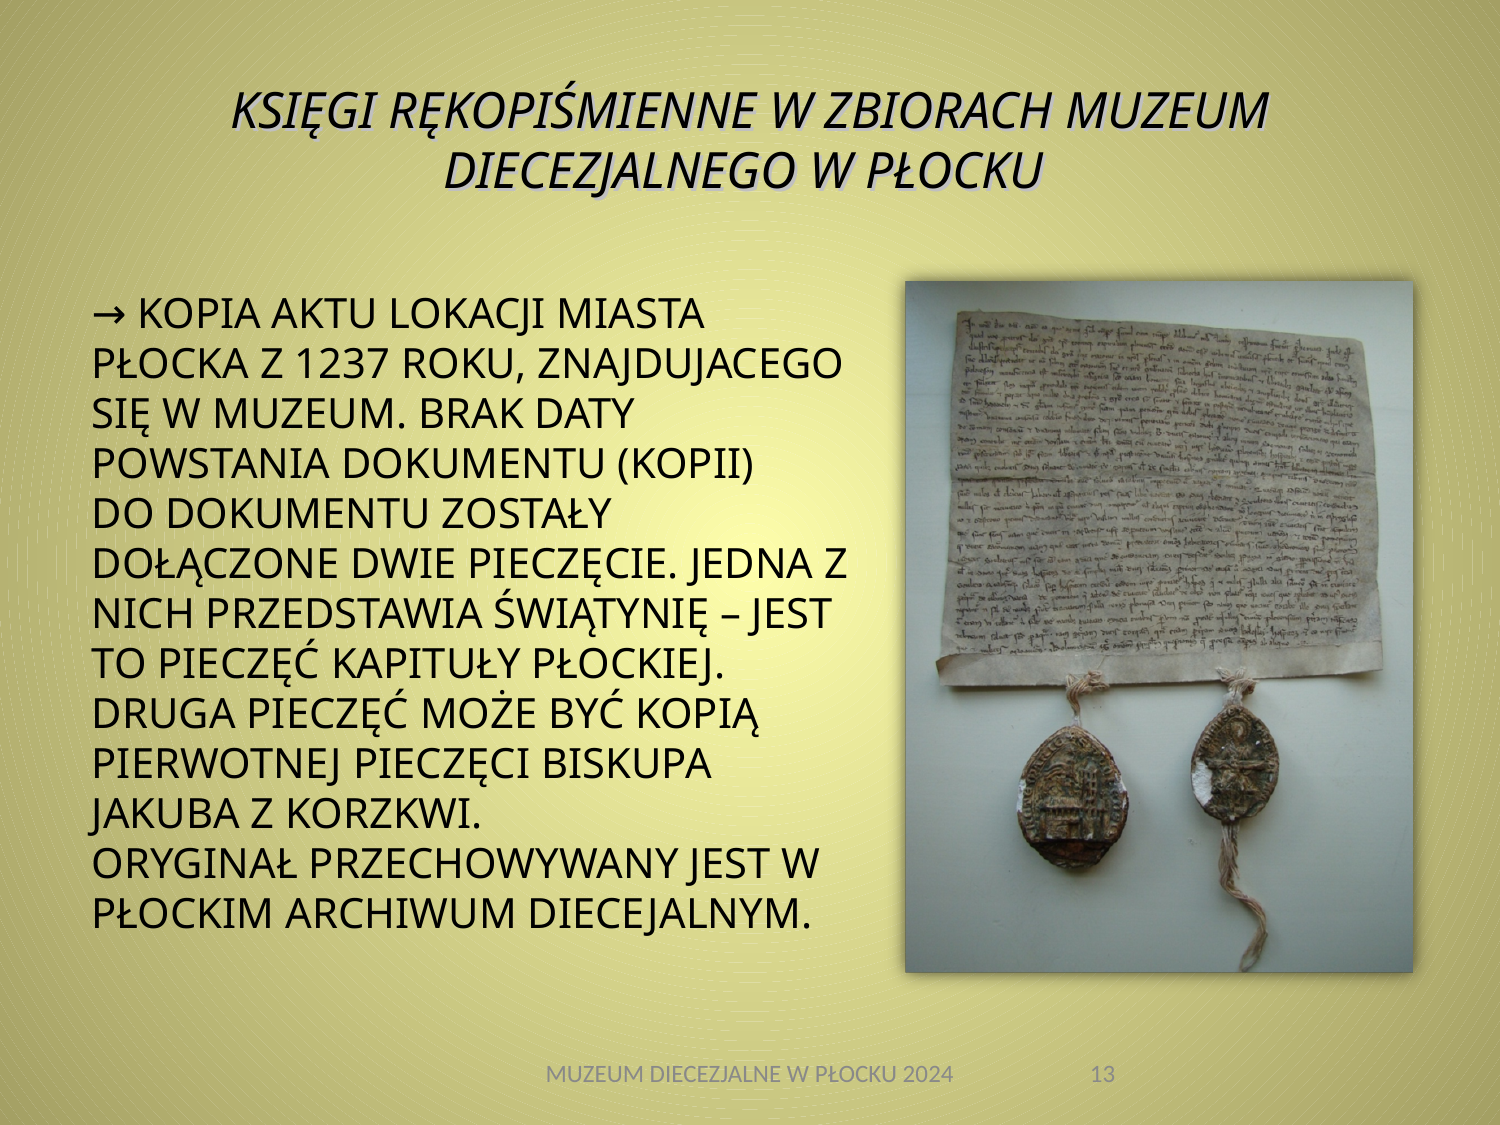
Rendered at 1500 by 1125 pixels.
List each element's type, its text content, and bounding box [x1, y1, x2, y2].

text_box MUZEUM DIECEZJALNE W PŁOCKU 2024 [512, 1042, 988, 1103]
title KSIĘGI RĘKOPIŚMIENNE W ZBIORACH MUZEUM DIECEZJALNEGO W PŁOCKU [75, 45, 1426, 233]
picture [879, 255, 1439, 998]
text_box [1074, 1042, 1426, 1103]
text_box → KOPIA AKTU LOKACJI MIASTA PŁOCKA Z 1237 ROKU, ZNAJDUJACEGO SIĘ W MUZEUM. BRAK DATY POWSTANIA DOKUMENTU (KOPII) DO DOKUMENTU ZOSTAŁY DOŁĄCZONE DWIE PIECZĘCIE. JEDNA Z NICH PRZEDSTAWIA ŚWIĄTYNIĘ – JEST TO PIECZĘĆ KAPITUŁY PŁOCKIEJ. DRUGA PIECZĘĆ MOŻE BYĆ KOPIĄ PIERWOTNEJ PIECZĘCI BISKUPA JAKUBA Z KORZKWI. ORYGINAŁ PRZECHOWYWANY JEST W PŁOCKIM ARCHIWUM DIECEJALNYM. [76, 278, 880, 800]
